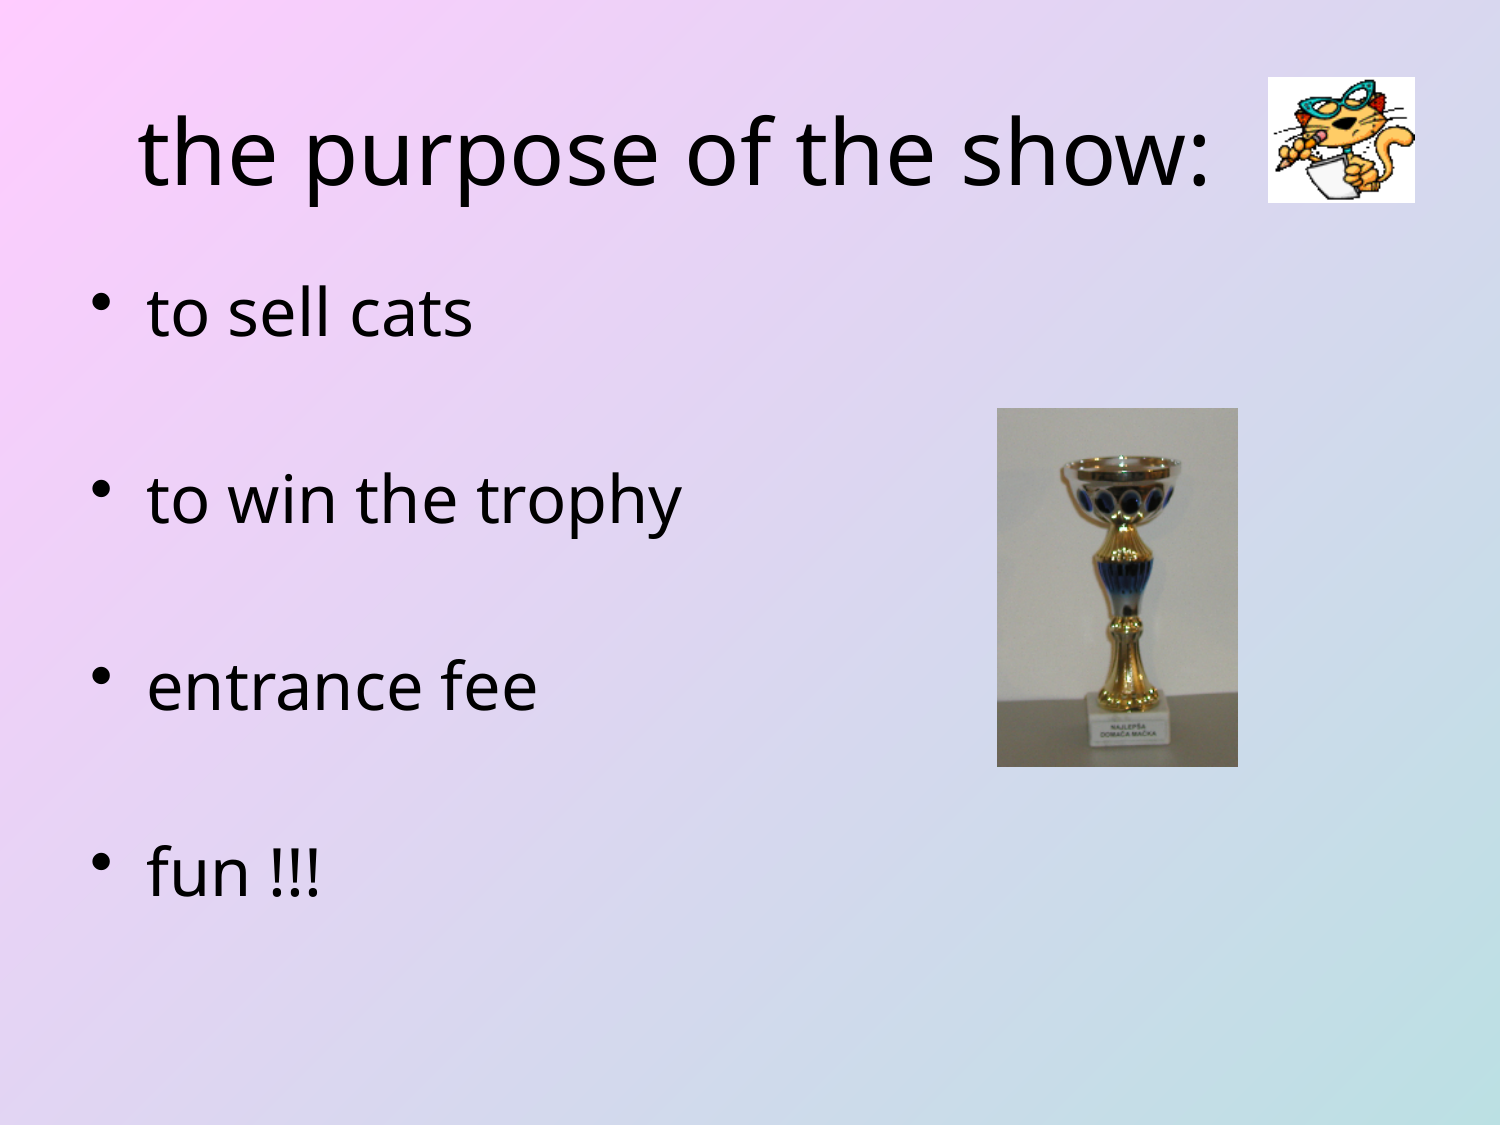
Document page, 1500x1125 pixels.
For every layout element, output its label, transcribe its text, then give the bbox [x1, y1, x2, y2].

title the purpose of the show: [0, 54, 1350, 243]
chart [1269, 78, 1417, 205]
list to sell cats to win the trophy entrance fee fun !!! [75, 262, 738, 1005]
picture [997, 408, 1238, 767]
picture [1268, 77, 1415, 203]
